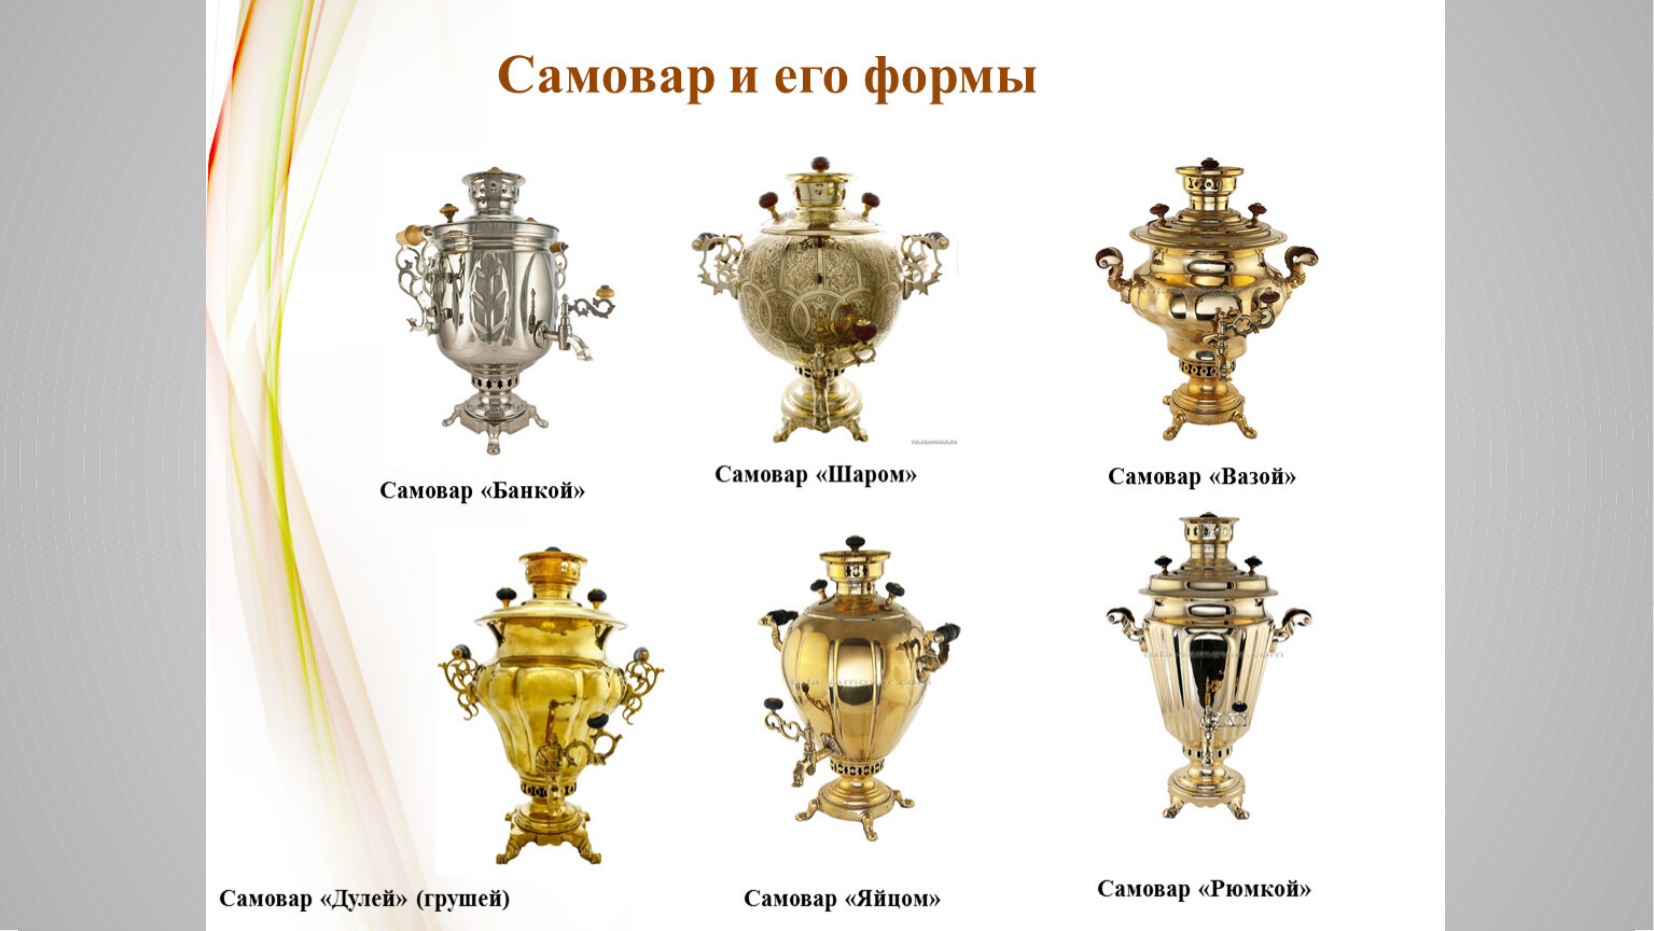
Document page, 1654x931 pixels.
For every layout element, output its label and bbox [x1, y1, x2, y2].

picture [206, 0, 1445, 931]
